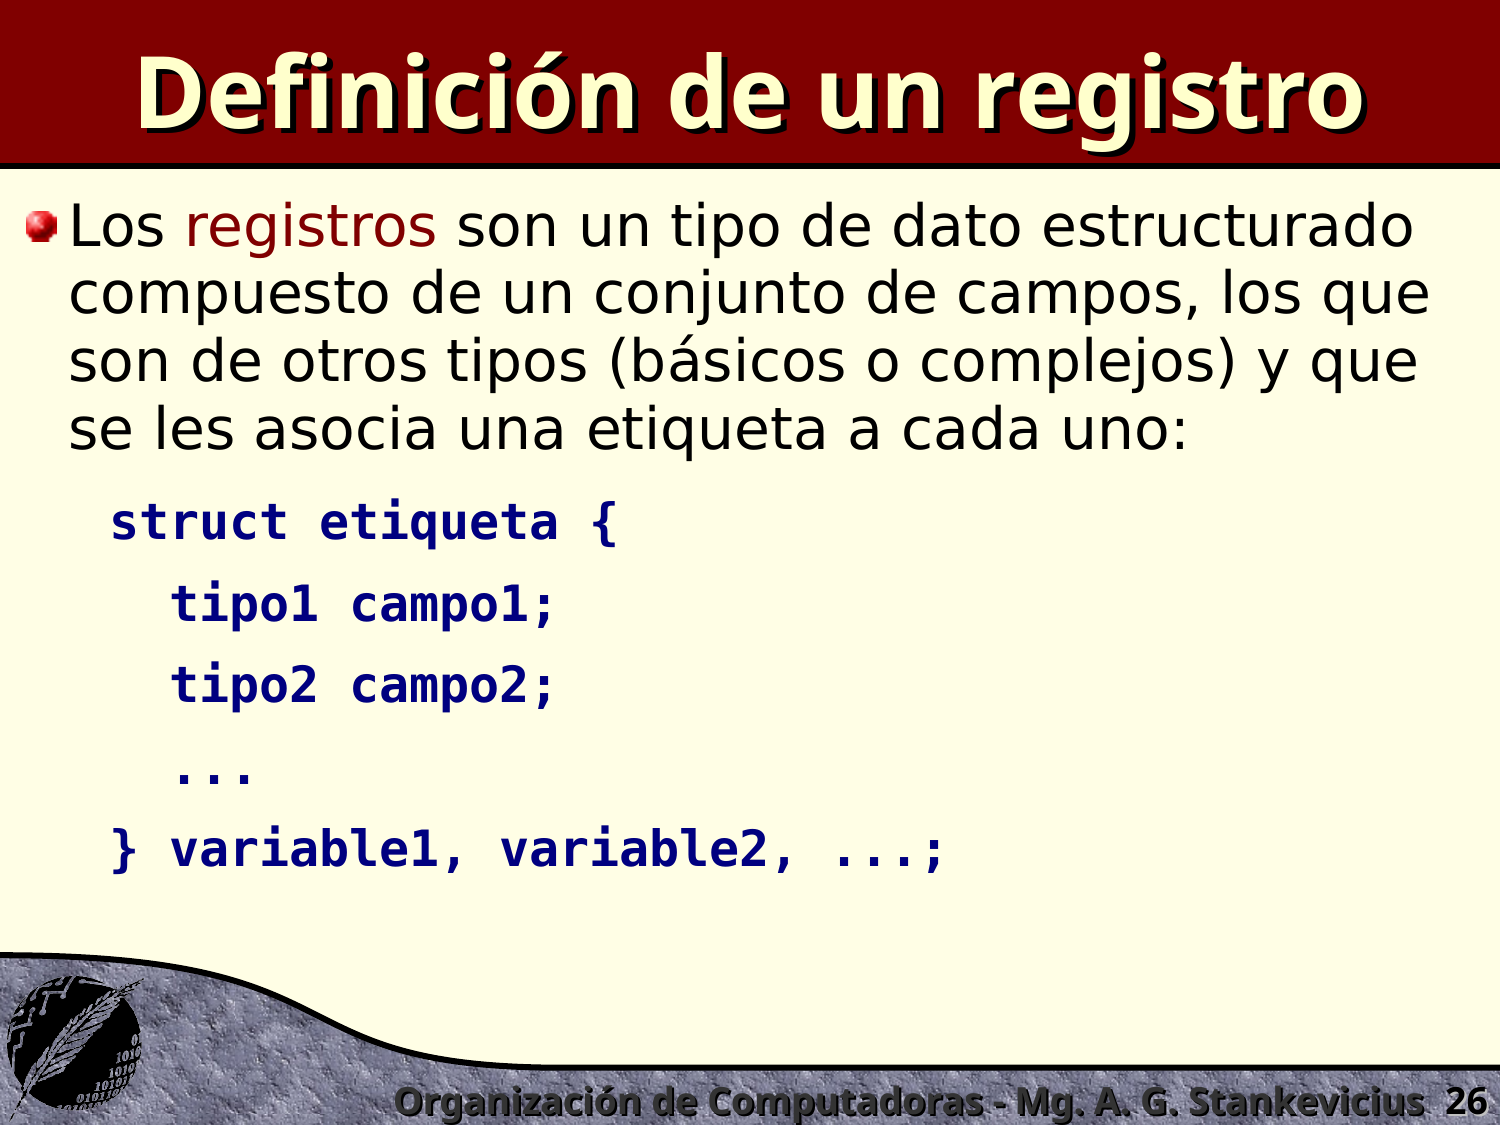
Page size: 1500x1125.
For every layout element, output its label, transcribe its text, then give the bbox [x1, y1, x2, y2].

picture [448, 1100, 455, 1110]
list Los registros son un tipo de dato estructurado compuesto de un conjunto de campos, los que son de otros tipos (básicos o complejos) y que se les asocia una etiqueta a cada uno: struct etiqueta { tipo1 campo1; tipo2 campo2; ... } variable1, variable2, ...; [11, 192, 1486, 935]
picture [0, 959, 1500, 1125]
picture [1058, 1100, 1065, 1110]
title Definición de un registro [15, 5, 1485, 160]
picture [802, 1100, 806, 1110]
